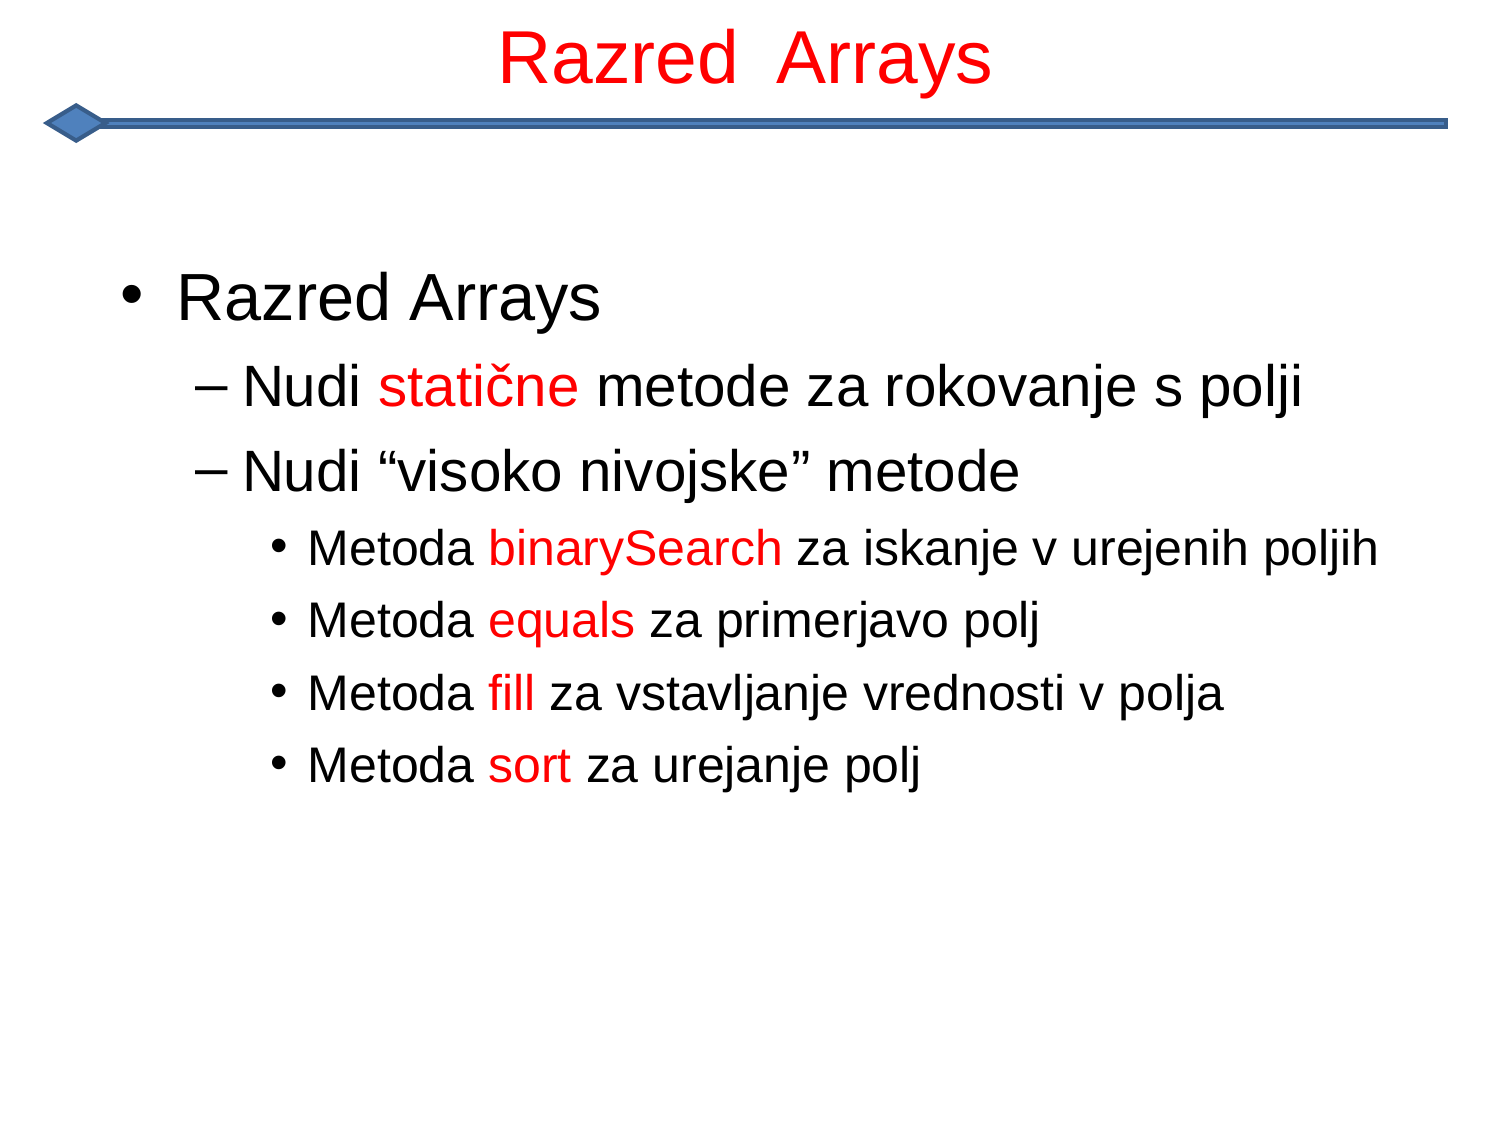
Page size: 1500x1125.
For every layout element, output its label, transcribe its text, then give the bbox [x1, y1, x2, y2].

title Razred Arrays [70, 0, 1421, 108]
text_box Razred Arrays Nudi statične metode za rokovanje s polji Nudi “visoko nivojske” metode Metoda binarySearch za iskanje v urejenih poljih Metoda equals za primerjavo polj Metoda fill za vstavljanje vrednosti v polja Metoda sort za urejanje polj [105, 246, 1456, 989]
